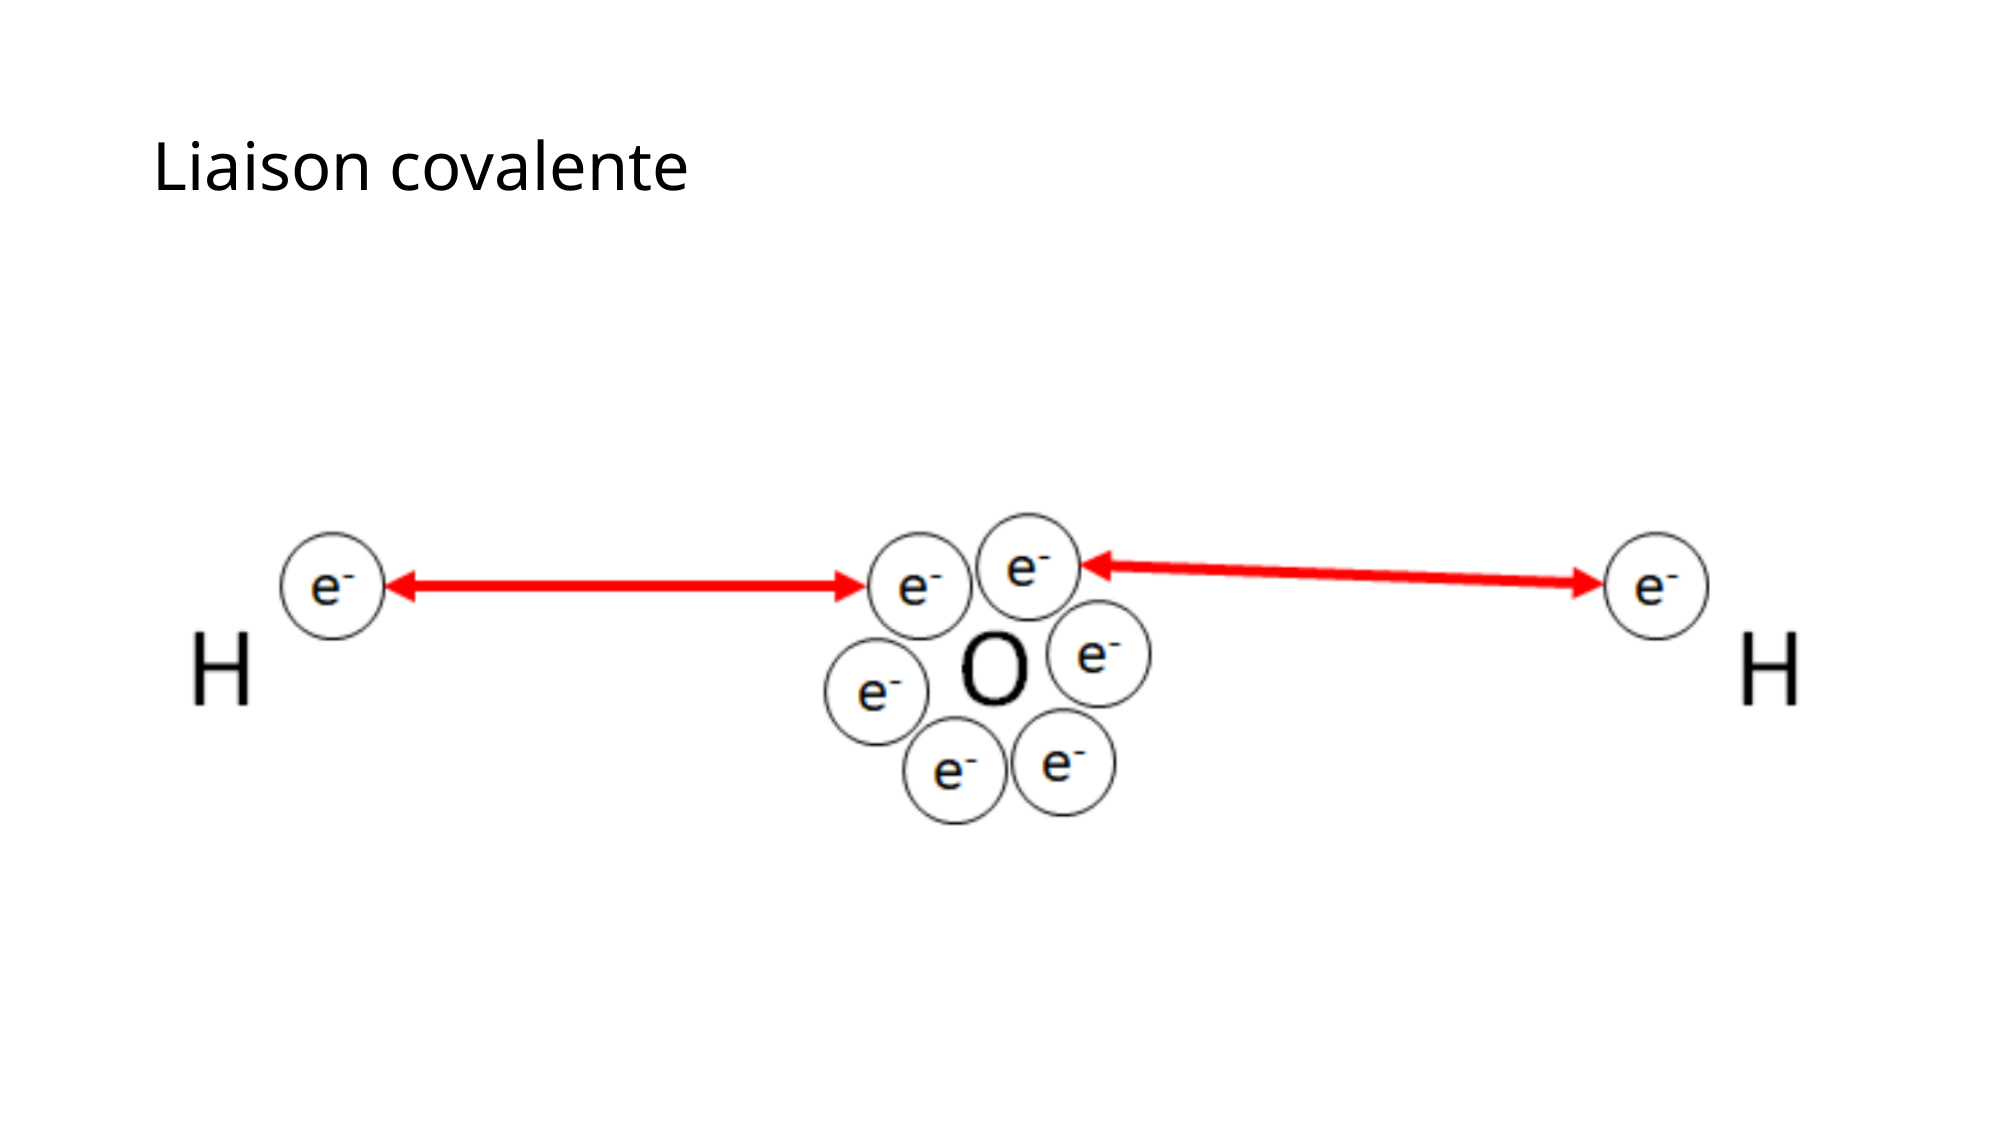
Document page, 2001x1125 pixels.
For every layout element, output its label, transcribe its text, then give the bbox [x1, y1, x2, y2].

picture [137, 472, 1863, 841]
title Liaison covalente [137, 59, 1863, 278]
